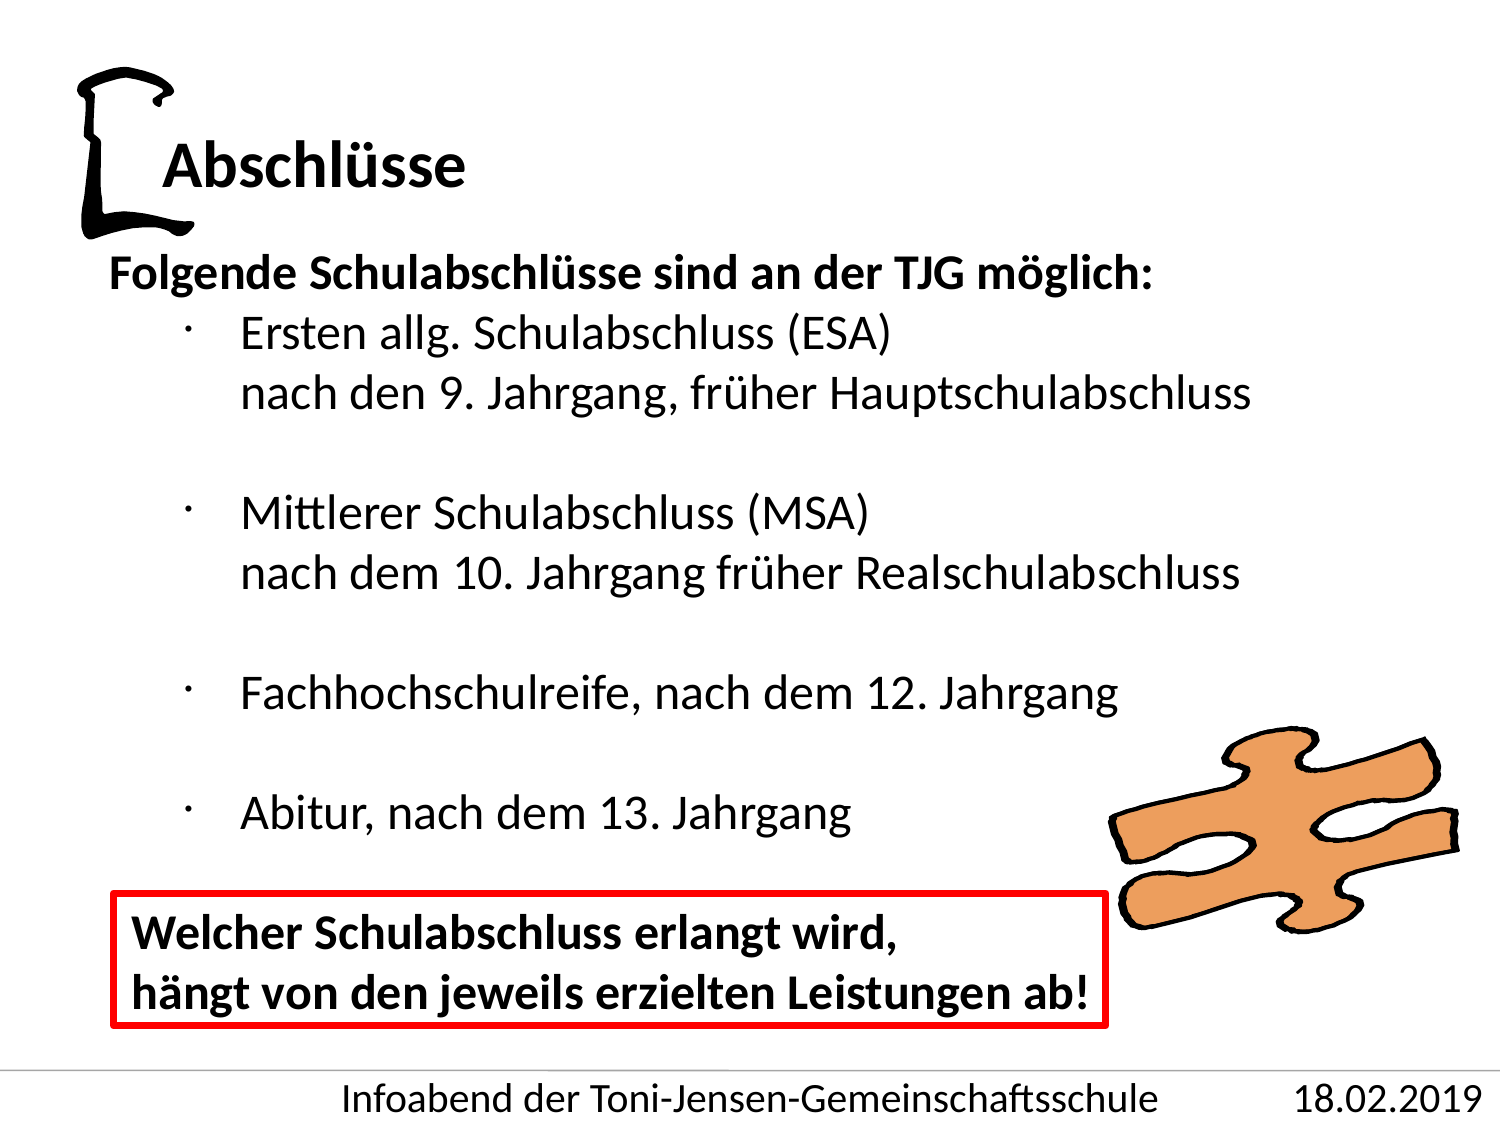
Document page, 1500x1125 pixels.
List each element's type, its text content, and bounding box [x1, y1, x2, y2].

text_box 18.02.2019 [1406, 1063, 1500, 1069]
text_box [1108, 726, 1459, 934]
text_box 18.02.2019 [1350, 1088, 1361, 1109]
text_box Folgende Schulabschlüsse sind an der TJG möglich: Ersten allg. Schulabschluss (ESA) nach den 9. Jahrgang, früher Hauptschulabschluss Mittlerer Schulabschluss (MSA) nach dem 10. Jahrgang früher Realschulabschluss Fachhochschulreife, nach dem 12. Jahrgang Abitur, nach dem 13. Jahrgang Welcher Schulabschluss erlangt wird, hängt von den jeweils erzielten Leistungen ab! [94, 231, 1406, 1087]
picture [76, 66, 195, 240]
text_box Abschlüsse [195, 113, 1294, 209]
text_box Infoabend der Toni-Jensen-Gemeinschaftsschule [0, 1072, 1269, 1125]
text_box 18.02.2019 [1269, 1072, 1500, 1125]
